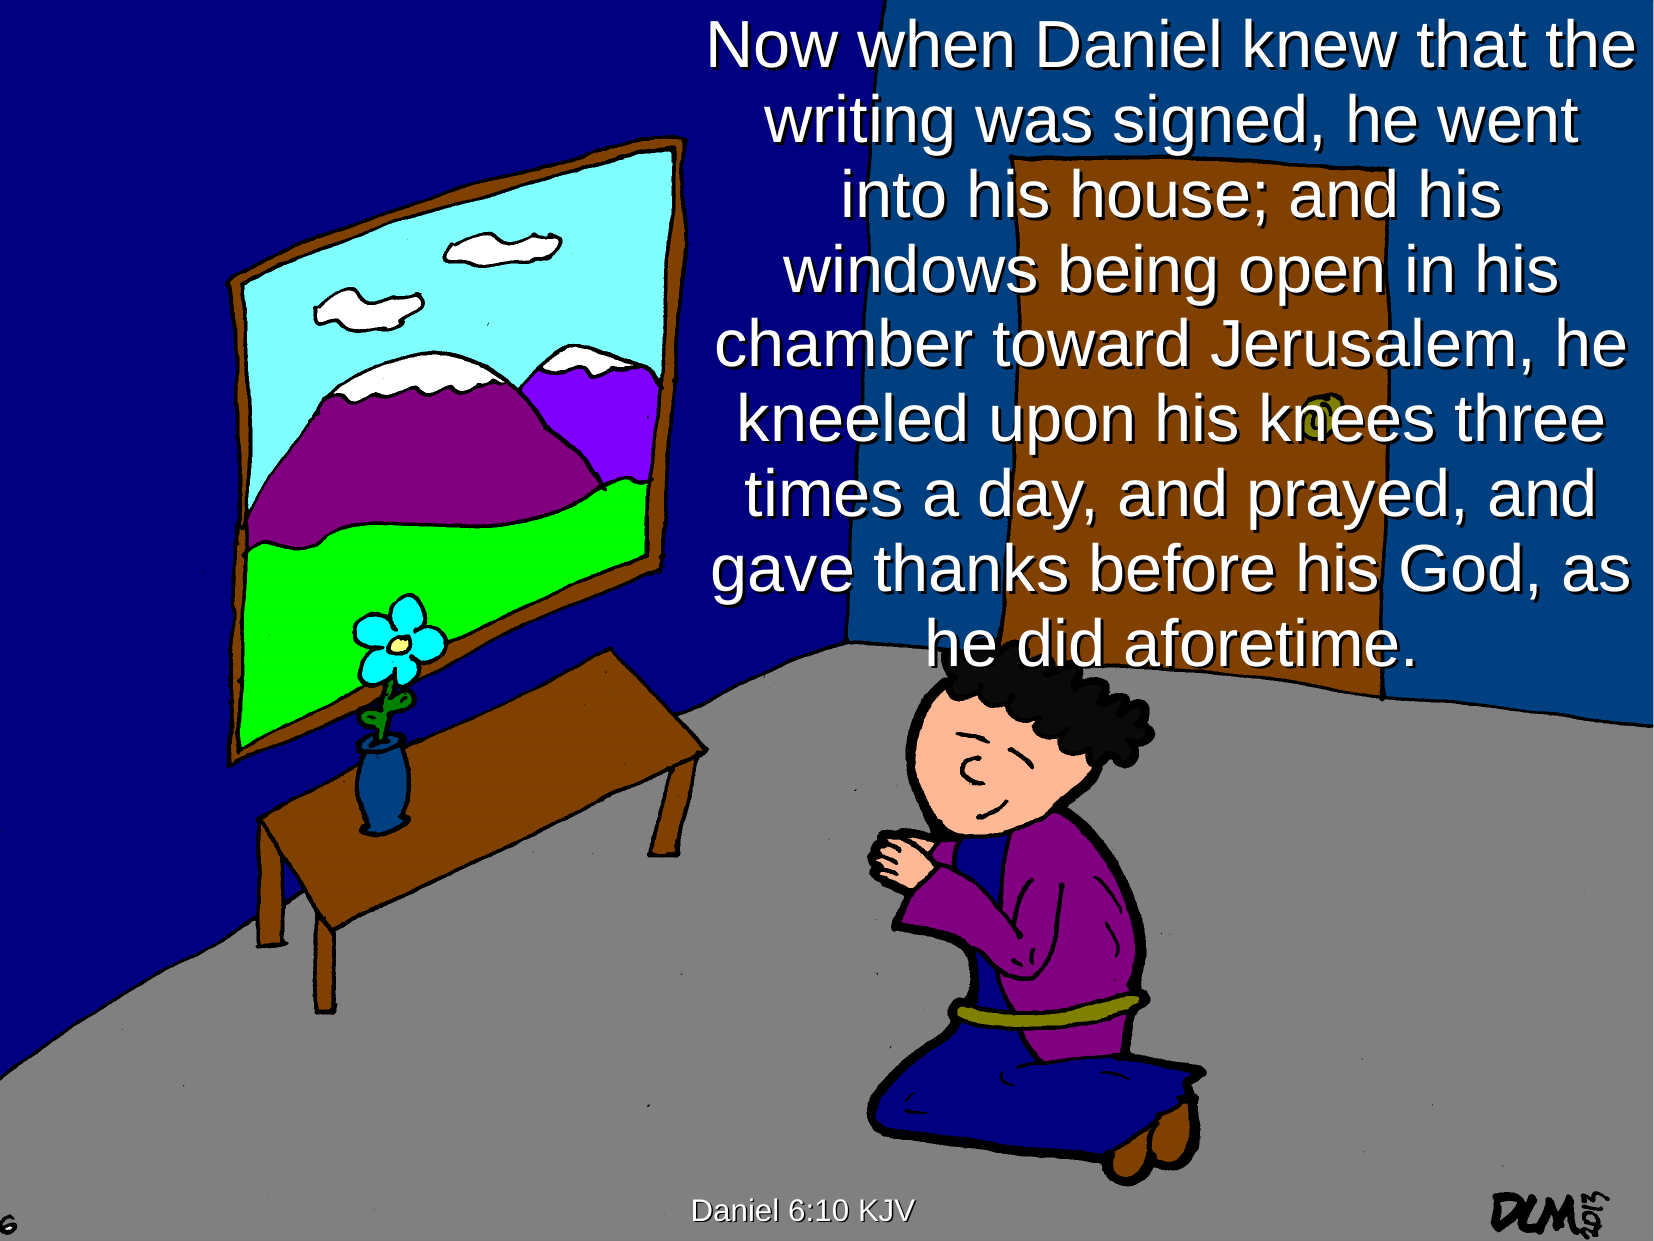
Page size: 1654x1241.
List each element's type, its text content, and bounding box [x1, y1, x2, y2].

text_box Now when Daniel knew that the writing was signed, he went into his house; and his windows being open in his chamber toward Jerusalem, he kneeled upon his knees three times a day, and prayed, and gave thanks before his God, as he did aforetime. [690, 0, 1654, 688]
text_box Daniel 6:10 KJV [644, 1185, 962, 1236]
picture [0, 0, 1654, 1241]
